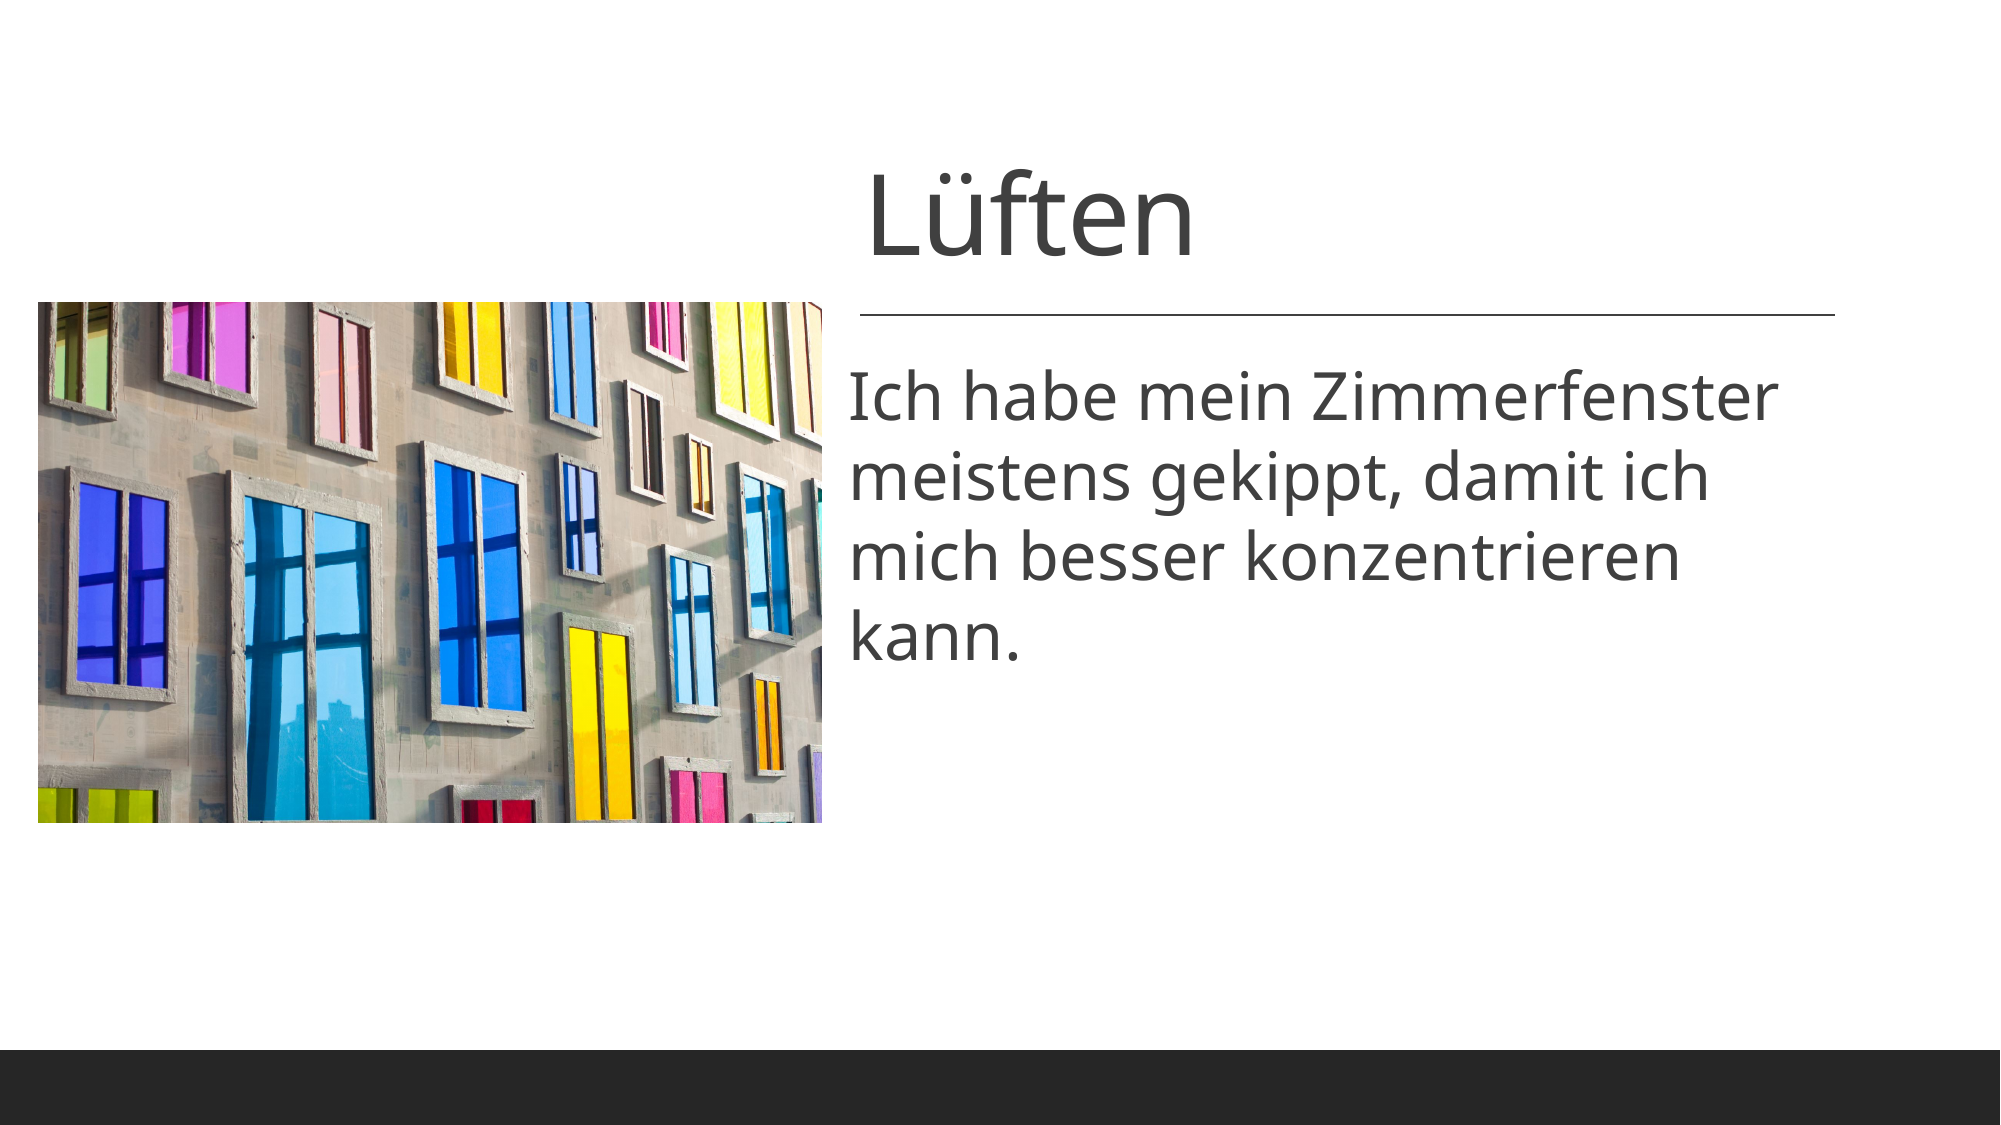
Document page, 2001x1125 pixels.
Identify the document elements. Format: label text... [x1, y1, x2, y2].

picture [38, 302, 822, 823]
list Ich habe mein Zimmerfenster meistens gekippt, damit ich mich besser konzentrieren kann. [848, 345, 1831, 963]
title Lüften [848, 47, 1831, 286]
text_box [0, 0, 2000, 1125]
